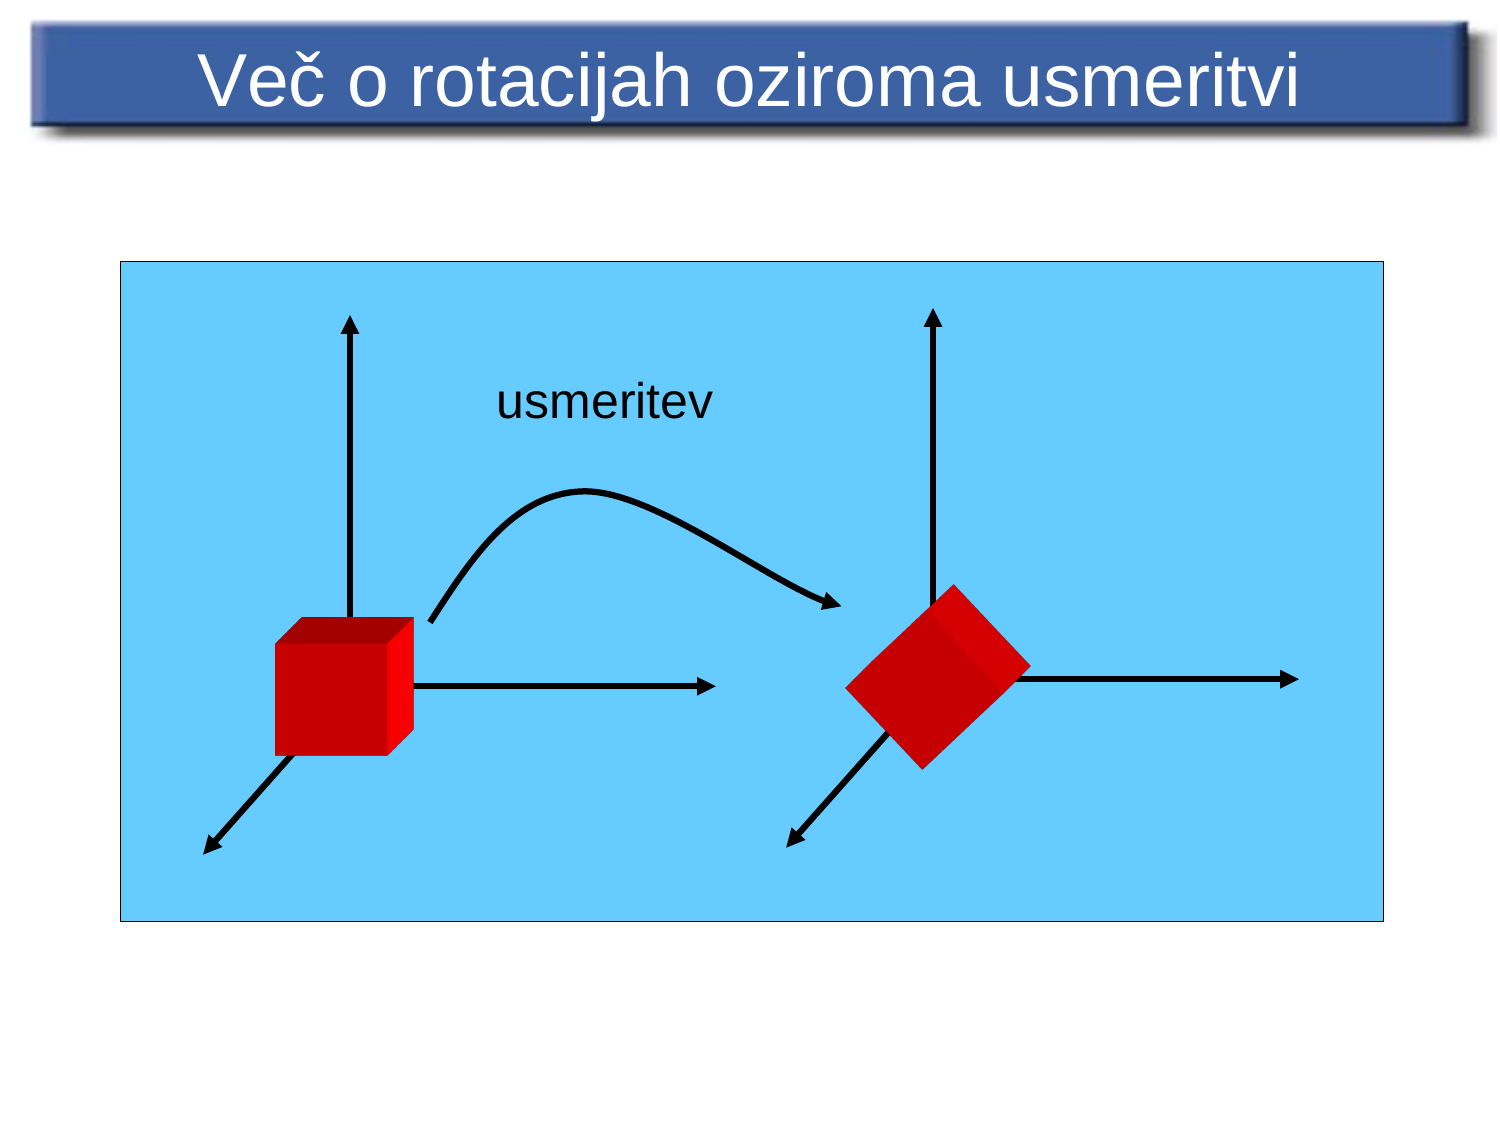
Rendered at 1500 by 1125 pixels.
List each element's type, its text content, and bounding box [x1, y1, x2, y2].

text_box Več o rotacijah oziroma usmeritvi [112, 7, 1388, 130]
picture [29, 18, 1497, 146]
text_box usmeritev [482, 361, 729, 437]
text_box [120, 261, 1384, 922]
